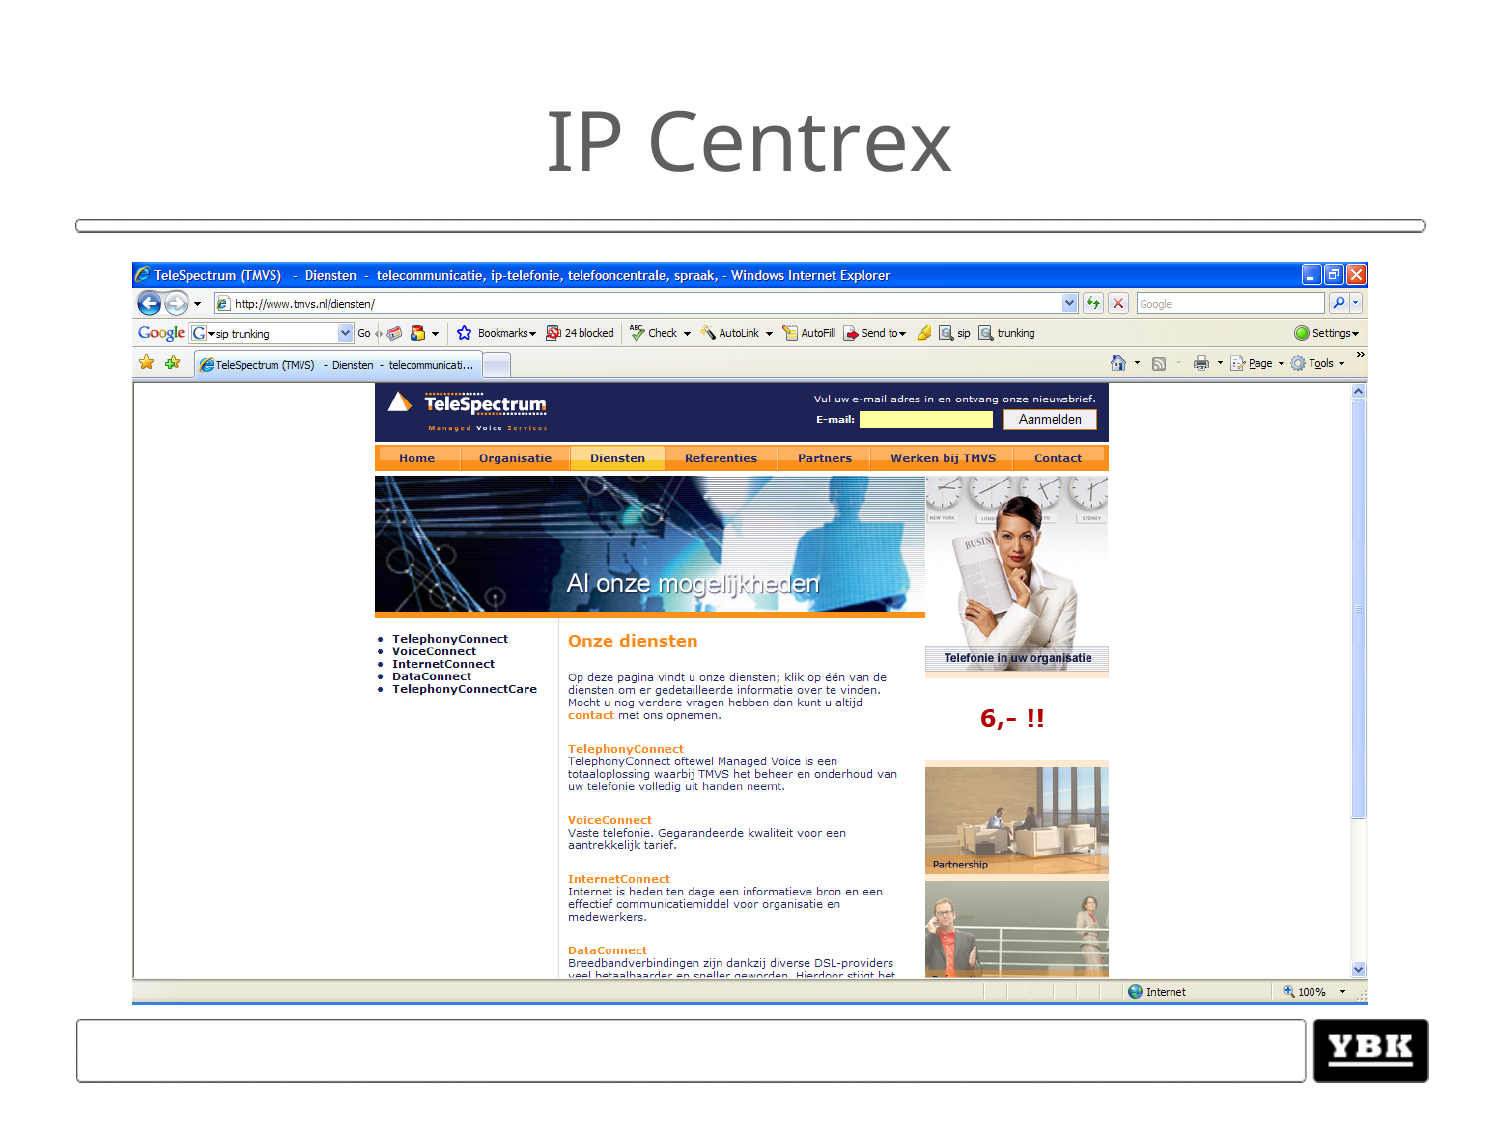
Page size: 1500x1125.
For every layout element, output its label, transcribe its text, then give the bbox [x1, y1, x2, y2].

title IP Centrex [75, 45, 1426, 233]
picture [132, 262, 1368, 1005]
picture [76, 1019, 1429, 1083]
